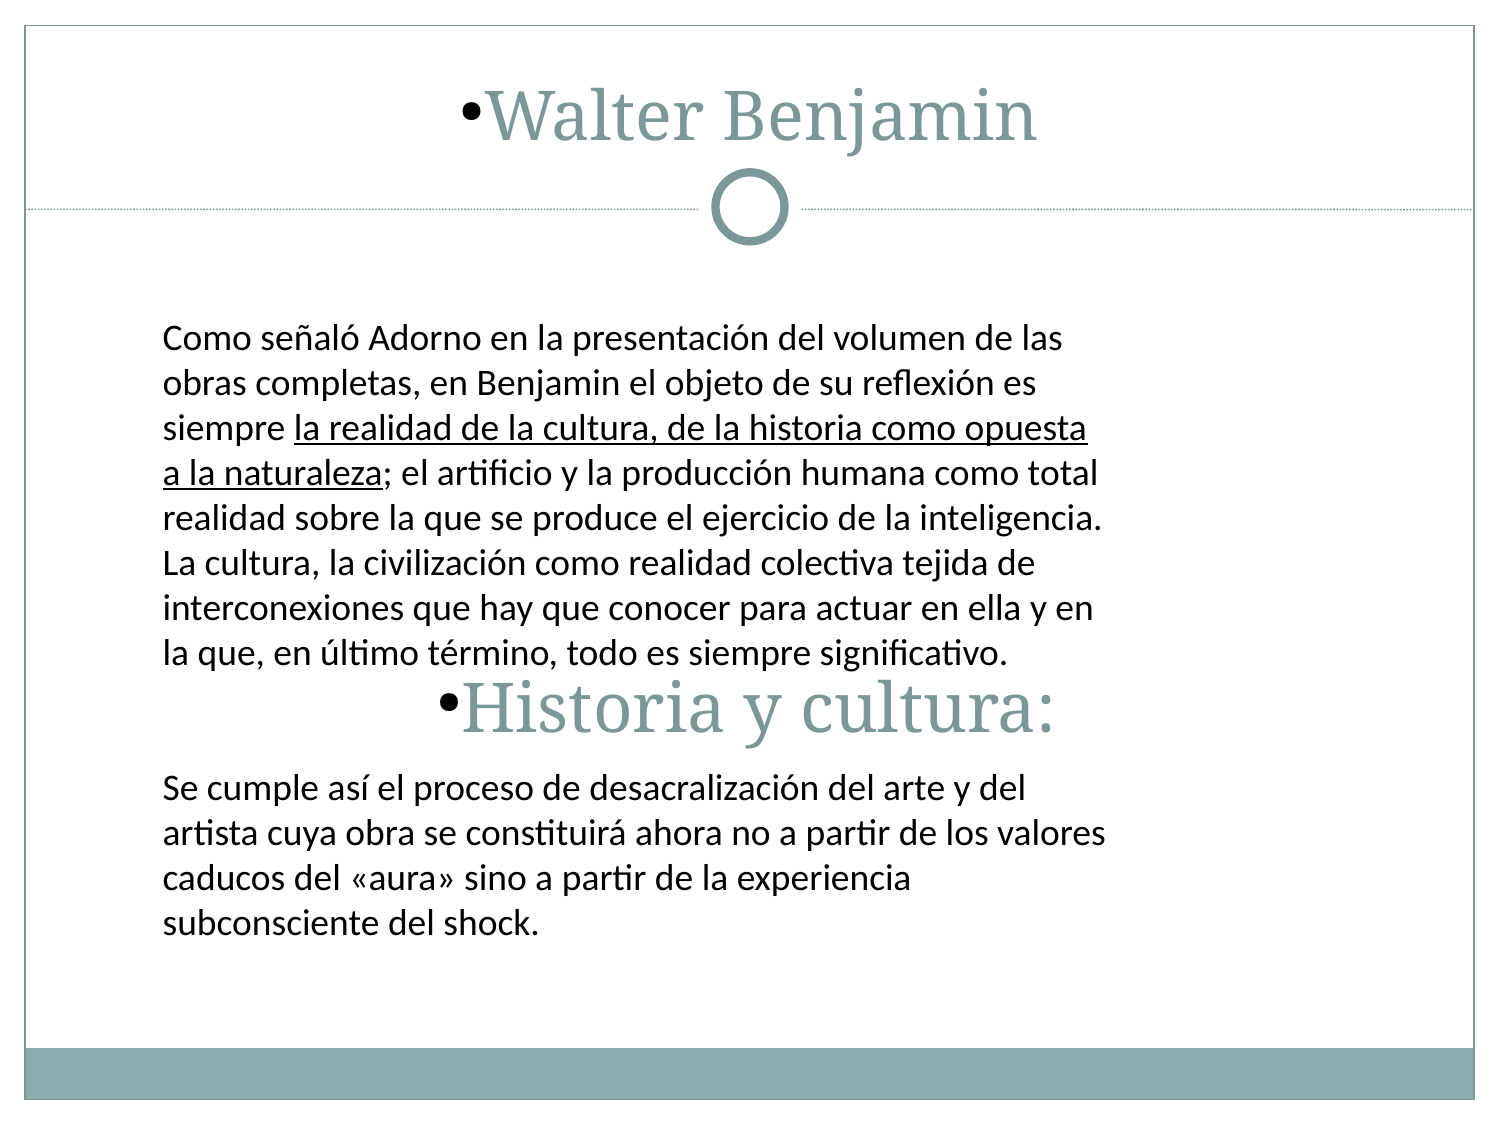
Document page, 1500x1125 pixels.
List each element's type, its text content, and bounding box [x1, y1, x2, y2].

title Walter Benjamin [49, 37, 1450, 162]
text_box Como señaló Adorno en la presentación del volumen de las obras completas, en Benjamin el objeto de su reflexión es siempre la realidad de la cultura, de la historia como opuesta a la naturaleza; el artificio y la producción humana como total realidad sobre la que se produce el ejercicio de la inteligencia. La cultura, la civilización como realidad colectiva tejida de interconexiones que hay que conocer para actuar en ella y en la que, en último término, todo es siempre significativo. Se cumple así el proceso de desacralización del arte y del artista cuya obra se constituirá ahora no a partir de los valores caducos del «aura» sino a partir de la experiencia subconsciente del shock. [148, 305, 1125, 950]
title Historia y cultura: [49, 196, 1445, 1001]
